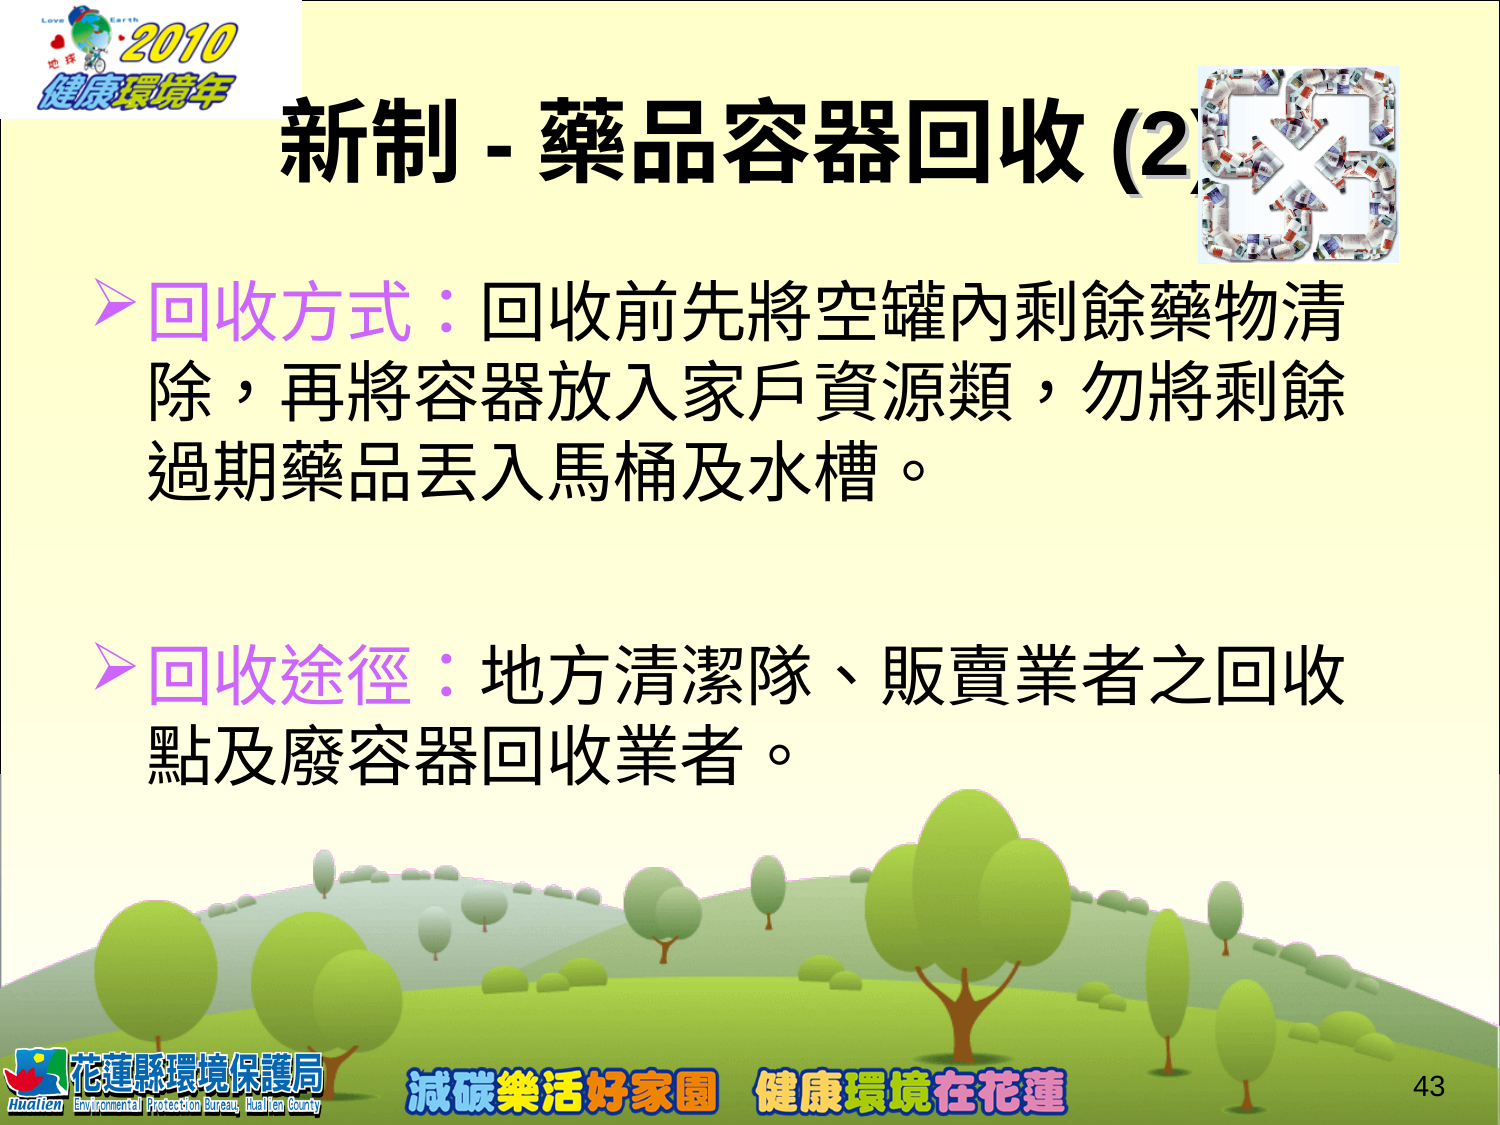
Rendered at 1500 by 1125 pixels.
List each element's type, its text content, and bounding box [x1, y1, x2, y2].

title 新制-藥品容器回收(2) [75, 45, 1426, 233]
picture [0, 0, 302, 119]
picture [1198, 66, 1400, 264]
list 回收方式：回收前先將空罐內剩餘藥物清除，再將容器放入家戶資源類，勿將剩餘過期藥品丟入馬桶及水槽。 回收途徑：地方清潔隊、販賣業者之回收點及廢容器回收業者。 [75, 262, 1426, 1005]
picture [0, 774, 1500, 1125]
